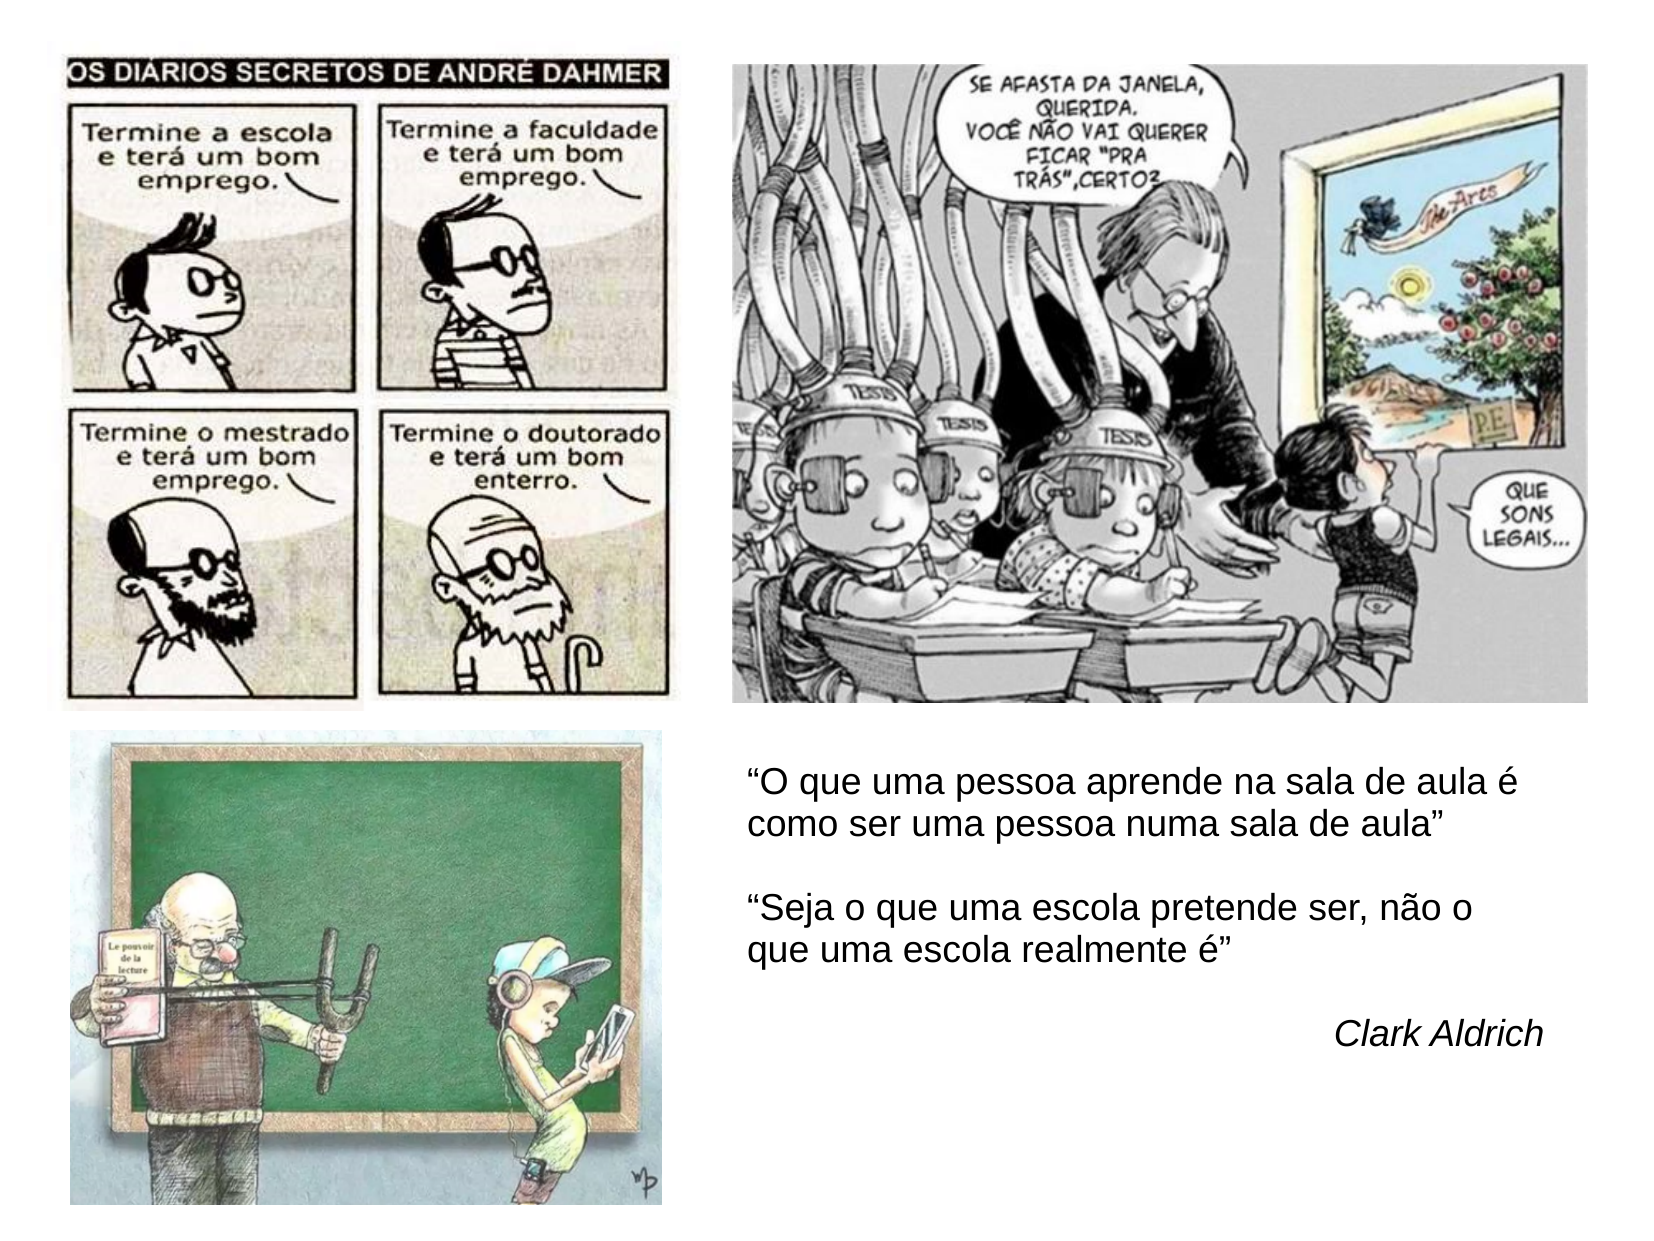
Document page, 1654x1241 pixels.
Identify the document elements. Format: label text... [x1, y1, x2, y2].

picture [70, 730, 662, 1205]
picture [47, 41, 686, 711]
picture [732, 64, 1588, 703]
text_box “O que uma pessoa aprende na sala de aula é como ser uma pessoa numa sala de aula” “Seja o que uma escola pretende ser, não o que uma escola realmente é” Clark Aldrich [732, 752, 1560, 1146]
